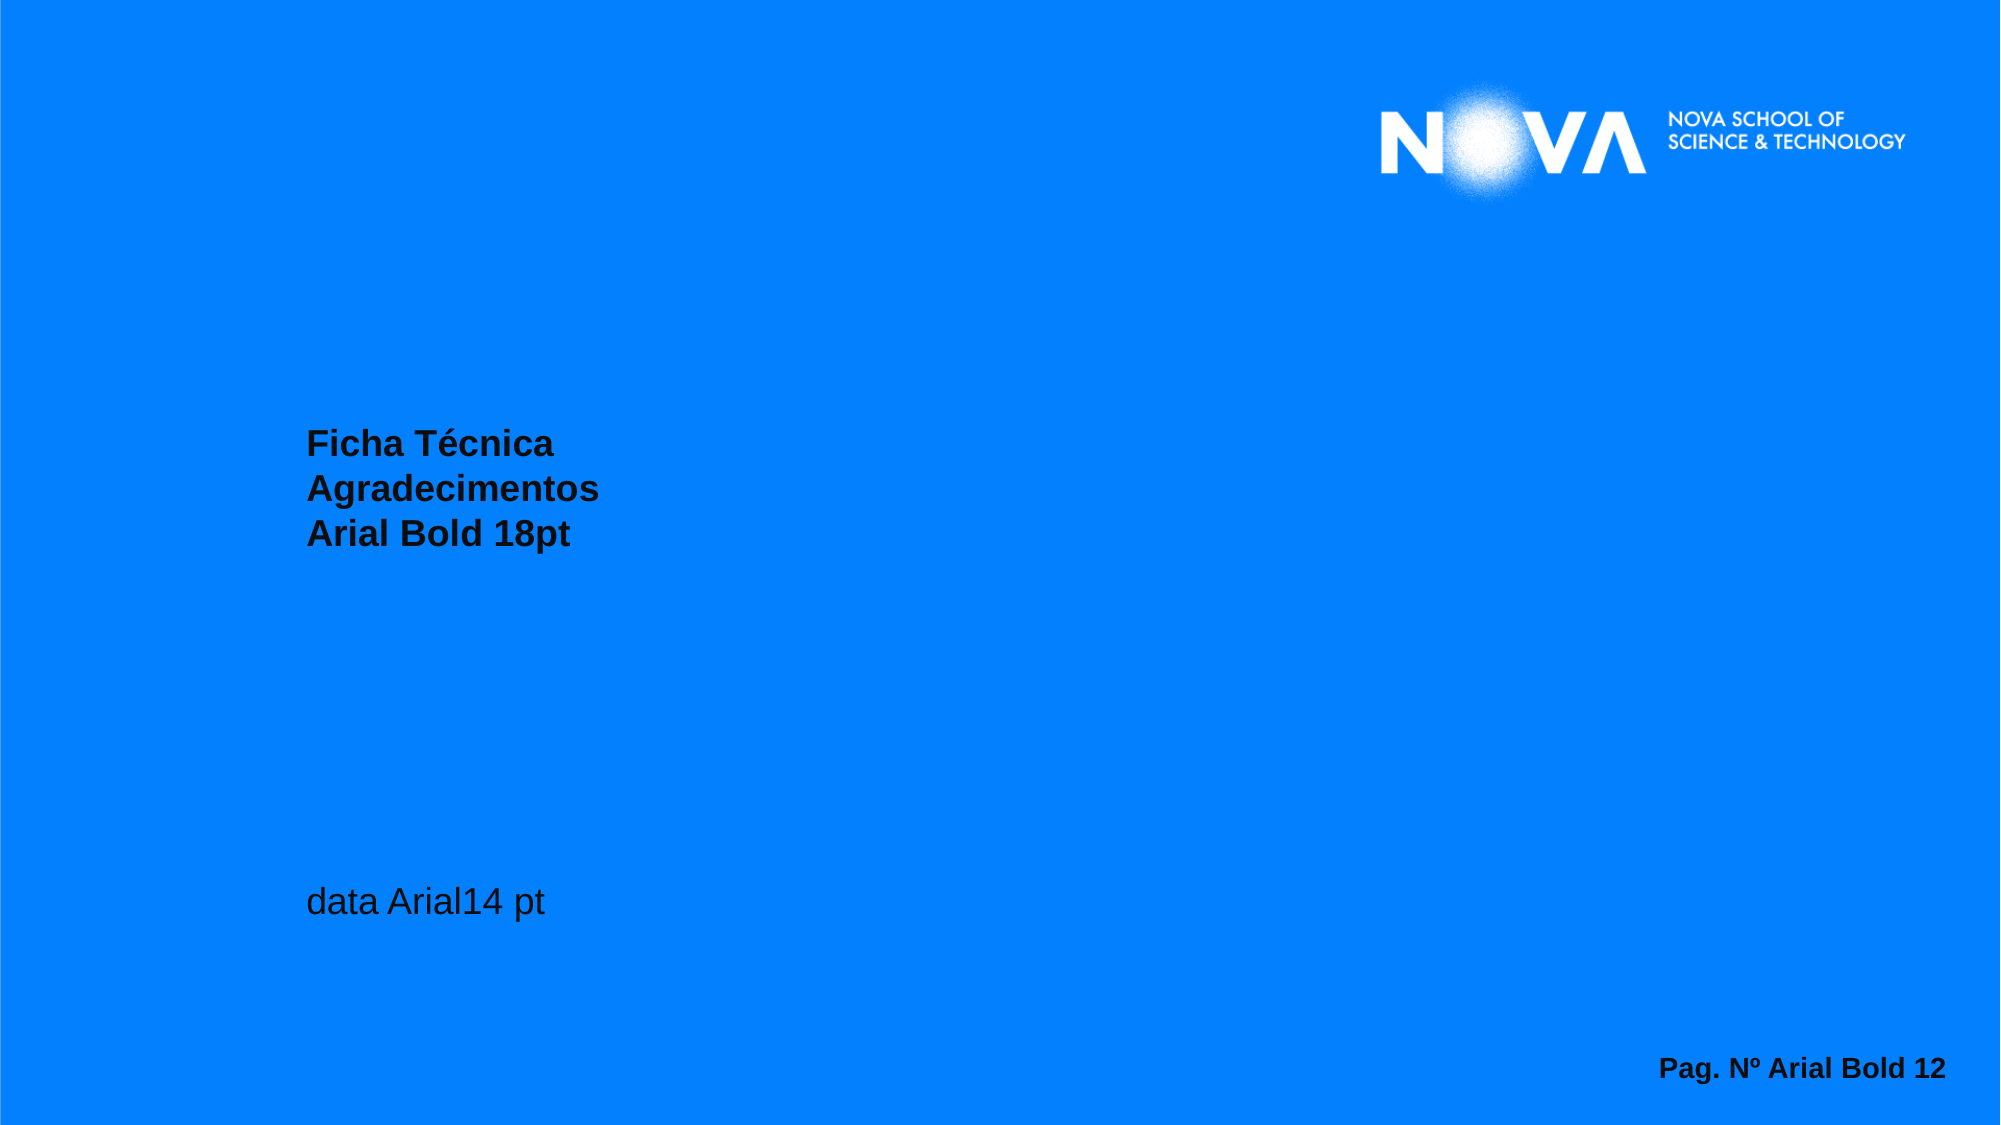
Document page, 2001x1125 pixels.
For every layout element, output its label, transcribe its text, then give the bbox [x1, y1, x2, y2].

picture [0, 0, 2000, 1125]
text_box Pag. Nº Arial Bold 12 [1651, 1042, 1956, 1093]
text_box data Arial14 pt [298, 869, 556, 930]
text_box Ficha Técnica Agradecimentos Arial Bold 18pt [298, 411, 629, 563]
